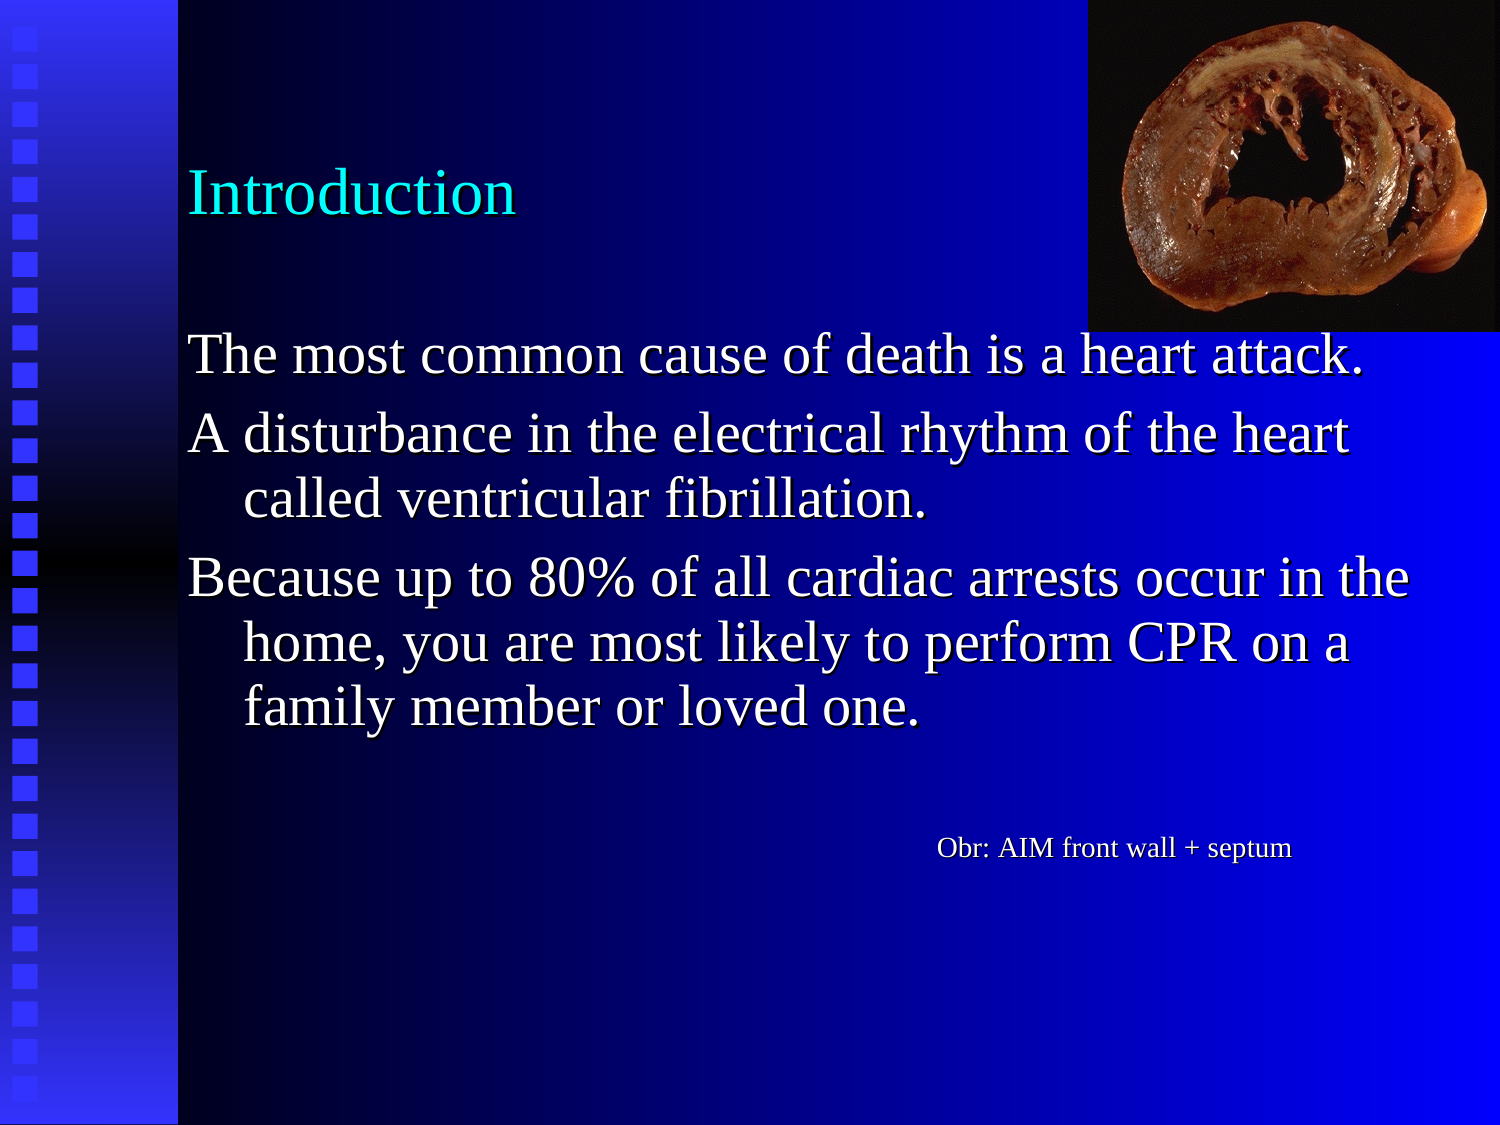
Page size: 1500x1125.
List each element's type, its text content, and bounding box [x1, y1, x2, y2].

title Introduction [187, 99, 1088, 288]
picture [1088, 0, 1500, 332]
list The most common cause of death is a heart attack. A disturbance in the electrical rhythm of the heart called ventricular fibrillation. Because up to 80% of all cardiac arrests occur in the home, you are most likely to perform CPR on a family member or loved one. Obr: AIM front wall + septum [187, 324, 1463, 1063]
